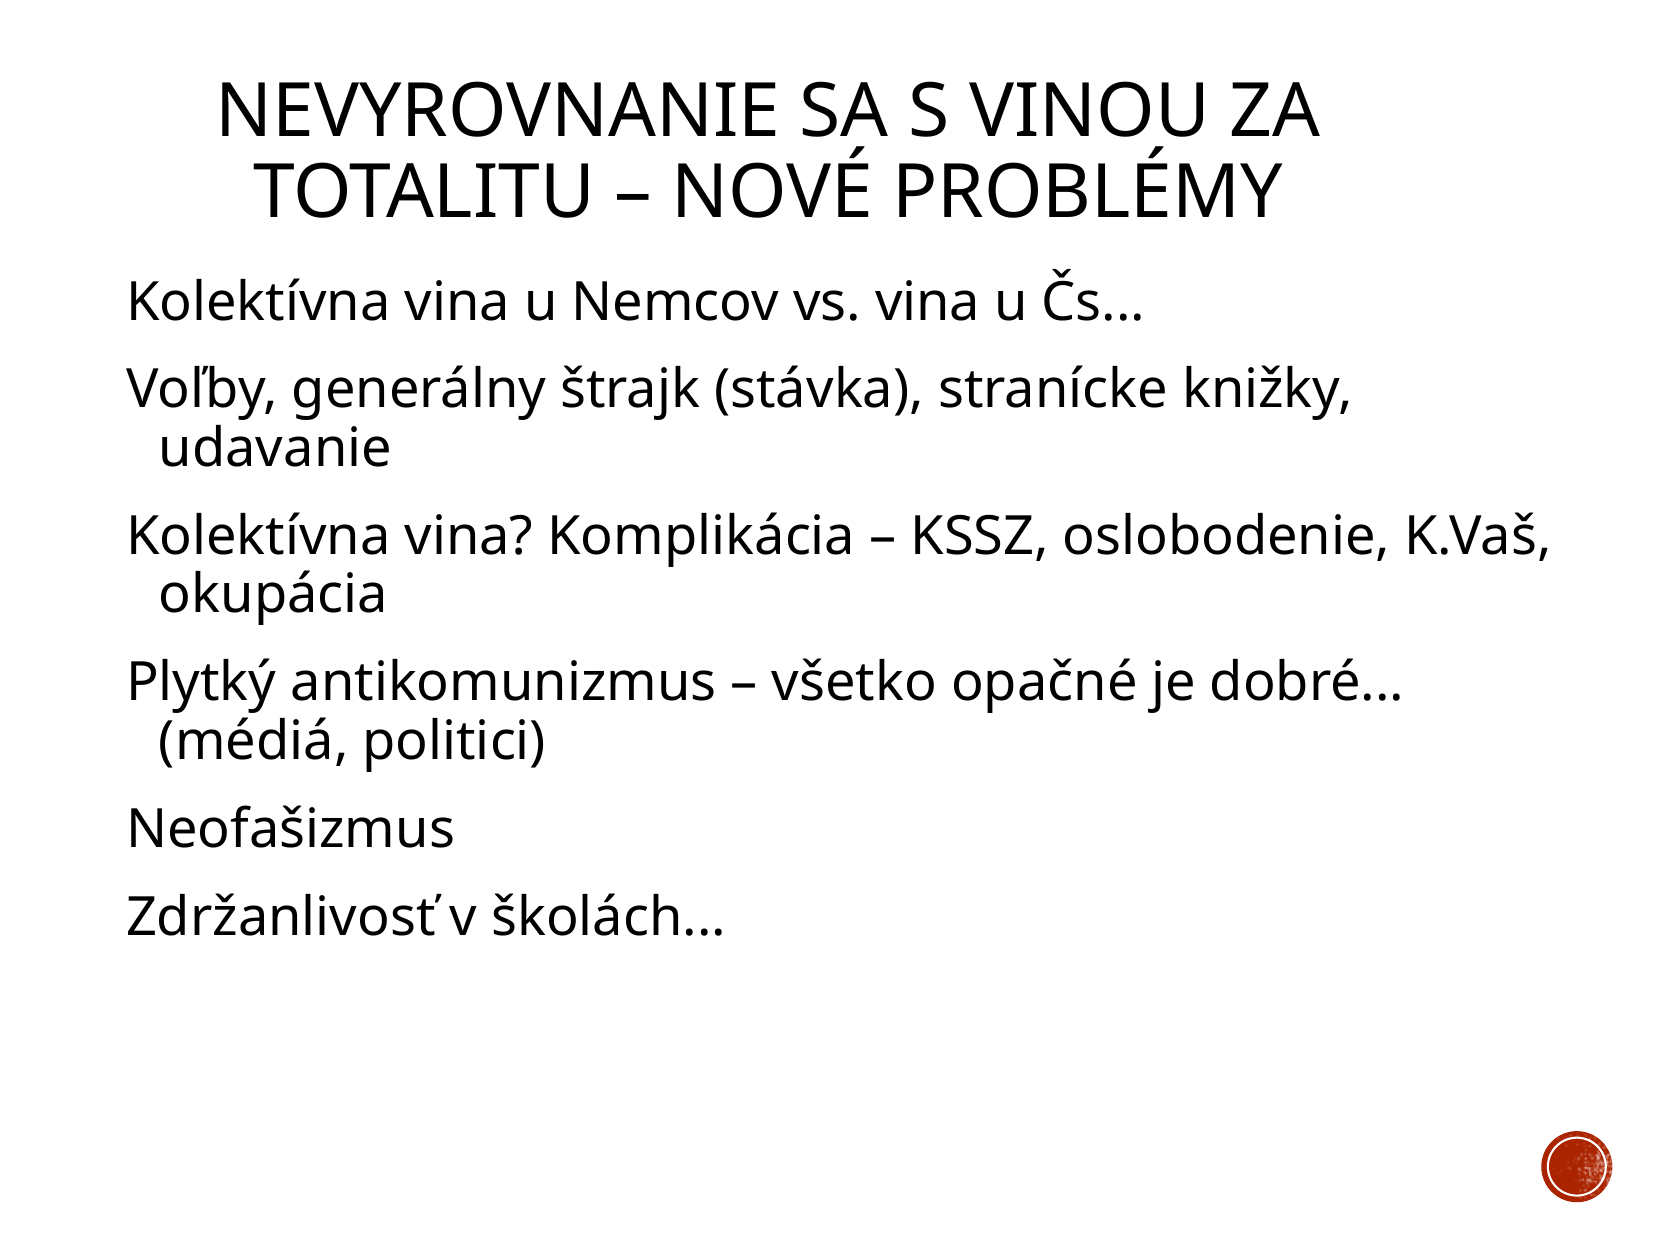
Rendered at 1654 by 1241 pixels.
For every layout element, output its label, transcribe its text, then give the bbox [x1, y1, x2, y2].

list Kolektívna vina u Nemcov vs. vina u Čs... Voľby, generálny štrajk (stávka), stranícke knižky, udavanie Kolektívna vina? Komplikácia – KSSZ, oslobodenie, K.Vaš, okupácia Plytký antikomunizmus – všetko opačné je dobré...(médiá, politici) Neofašizmus Zdržanlivosť v školách... [77, 265, 1592, 1241]
title Nevyrovnanie sa s vinou za totalitu – nové problémy [48, 49, 1489, 257]
